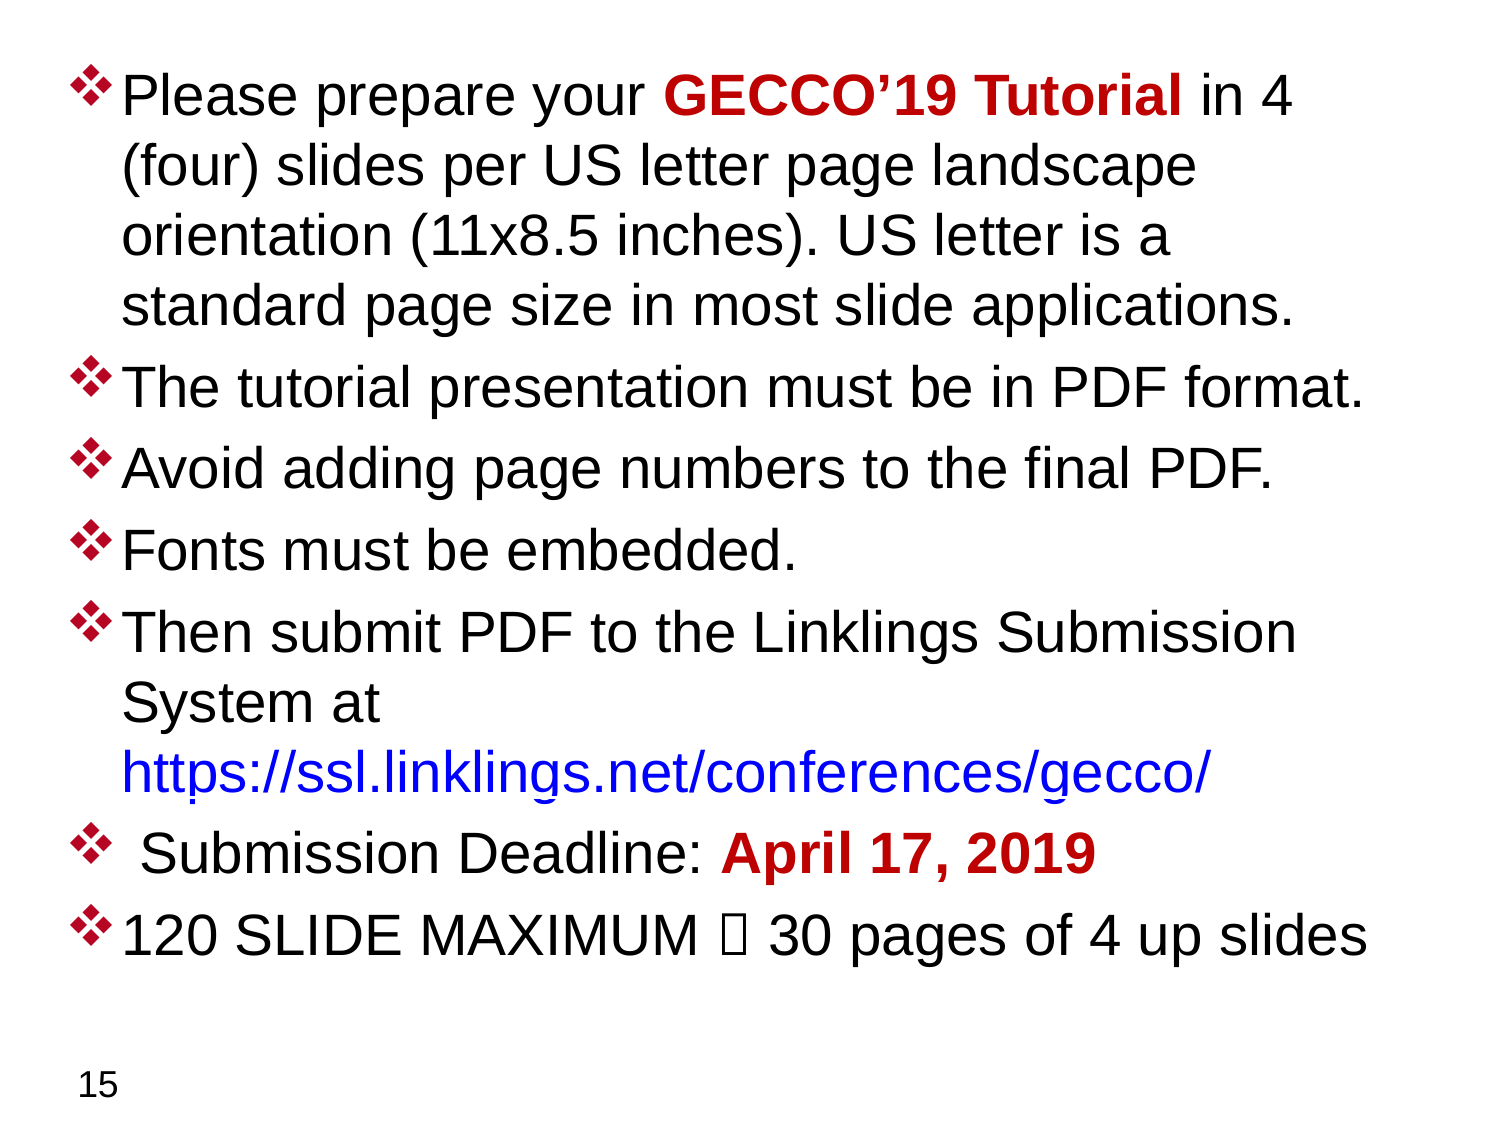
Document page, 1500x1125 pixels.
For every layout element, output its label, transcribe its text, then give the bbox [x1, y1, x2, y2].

text_box Please prepare your GECCO’19 Tutorial in 4 (four) slides per US letter page landscape orientation (11x8.5 inches). US letter is a standard page size in most slide applications. The tutorial presentation must be in PDF format. Avoid adding page numbers to the final PDF. Fonts must be embedded. Then submit PDF to the Linklings Submission System at https://ssl.linklings.net/conferences/gecco/ Submission Deadline: April 17, 2019 120 SLIDE MAXIMUM  30 pages of 4 up slides [49, 49, 1388, 1100]
text_box <number> [62, 1037, 1463, 1113]
